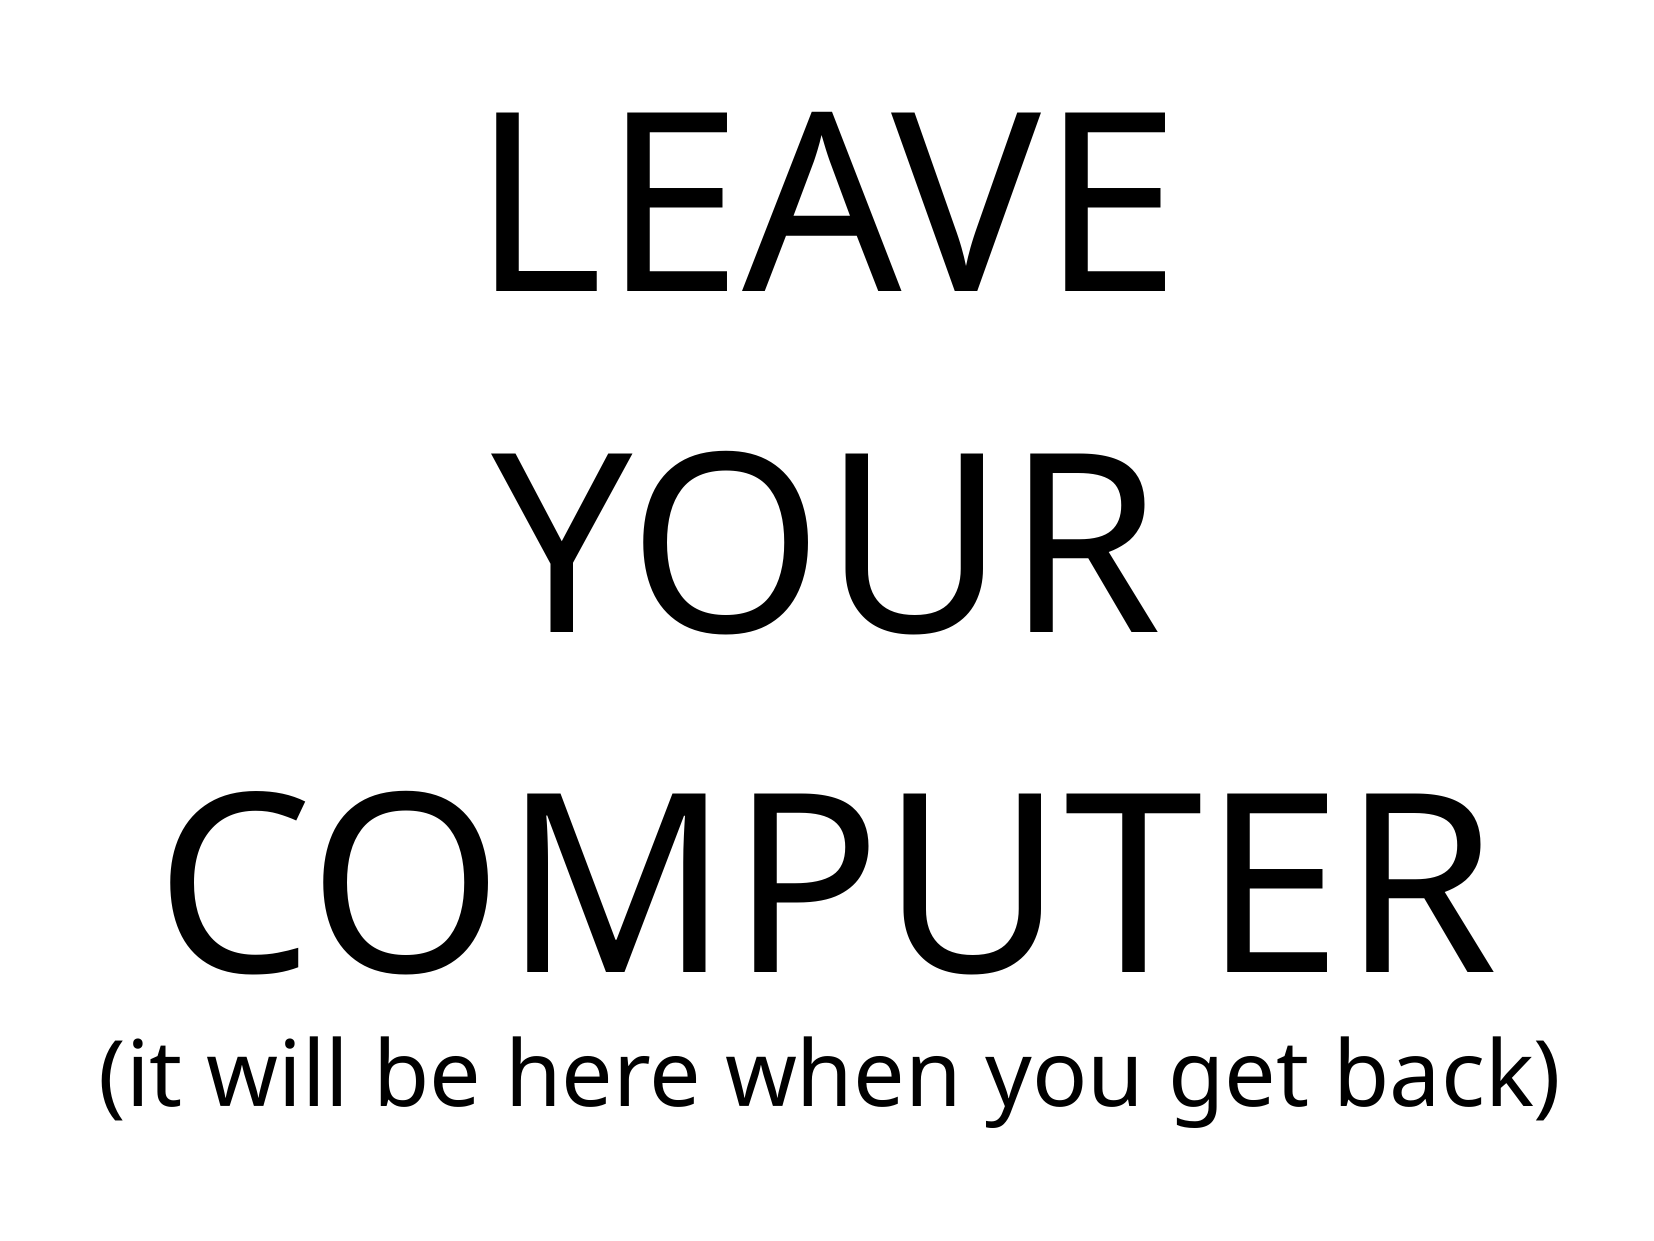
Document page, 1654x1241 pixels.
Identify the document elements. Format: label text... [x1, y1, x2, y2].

title LEAVE YOUR COMPUTER [82, 109, 1571, 961]
title (it will be here when you get back) [86, 1014, 1576, 1127]
